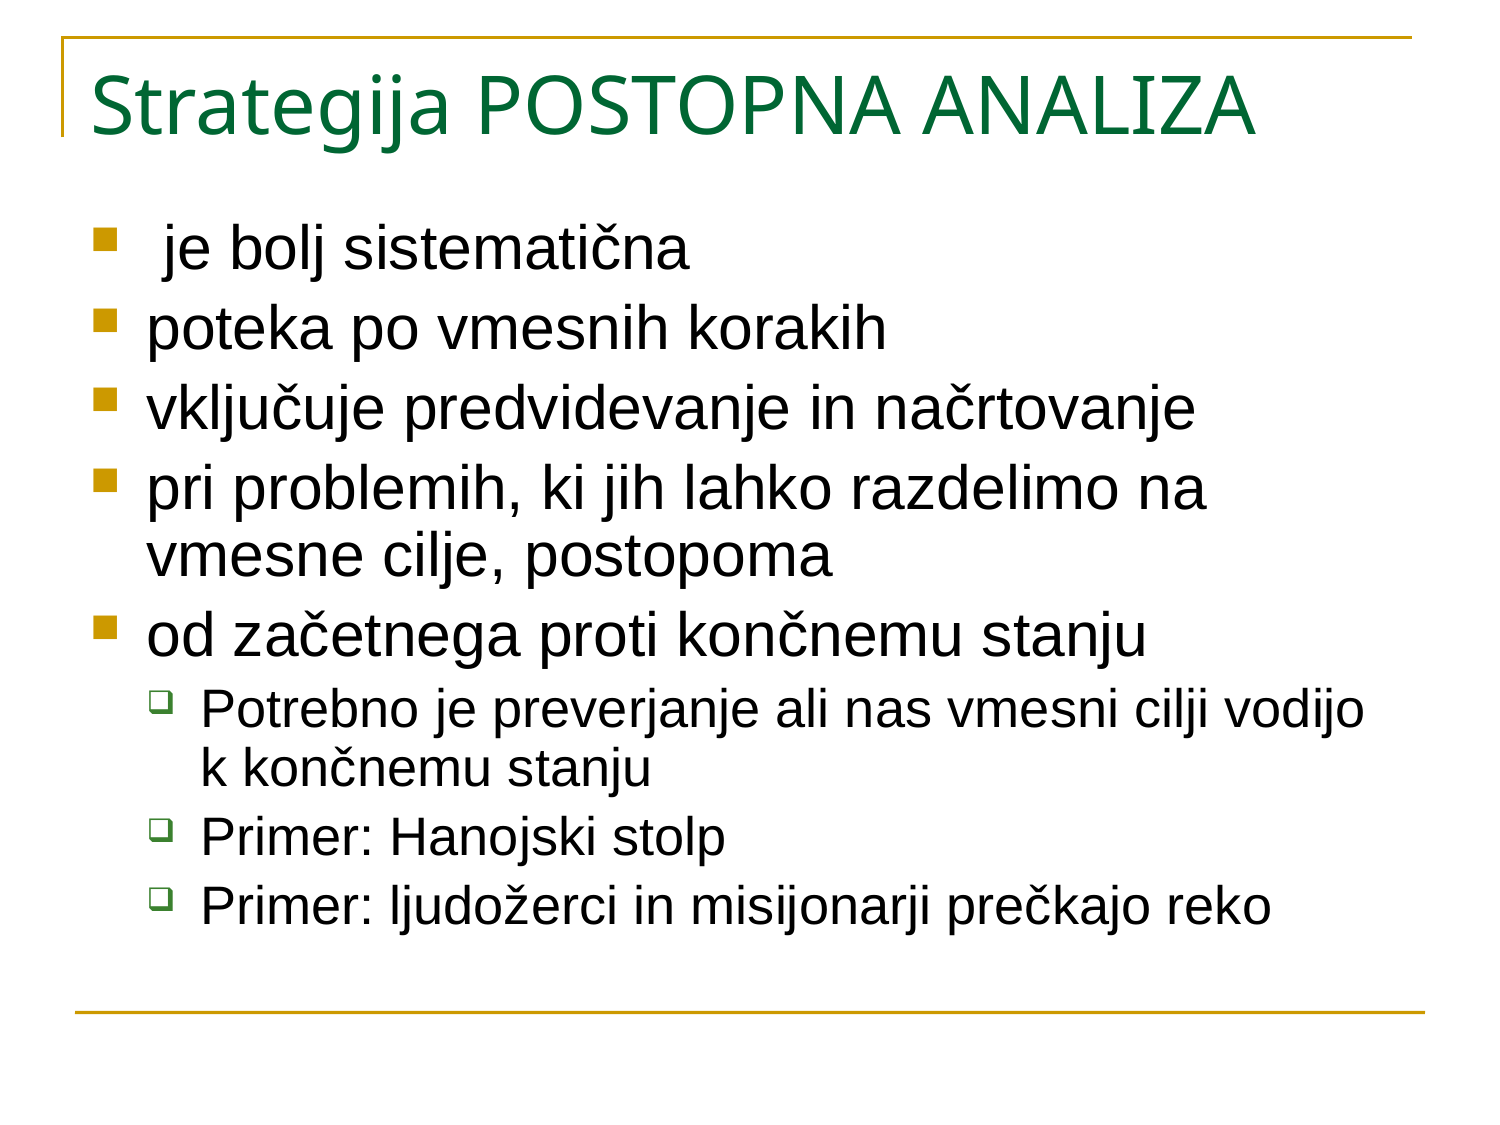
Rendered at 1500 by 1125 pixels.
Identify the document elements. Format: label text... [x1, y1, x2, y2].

list je bolj sistematična poteka po vmesnih korakih vključuje predvidevanje in načrtovanje pri problemih, ki jih lahko razdelimo na vmesne cilje, postopoma od začetnega proti končnemu stanju Potrebno je preverjanje ali nas vmesni cilji vodijo k končnemu stanju Primer: Hanojski stolp Primer: ljudožerci in misijonarji prečkajo reko [75, 208, 1425, 1006]
title Strategija POSTOPNA ANALIZA [75, 45, 1425, 173]
